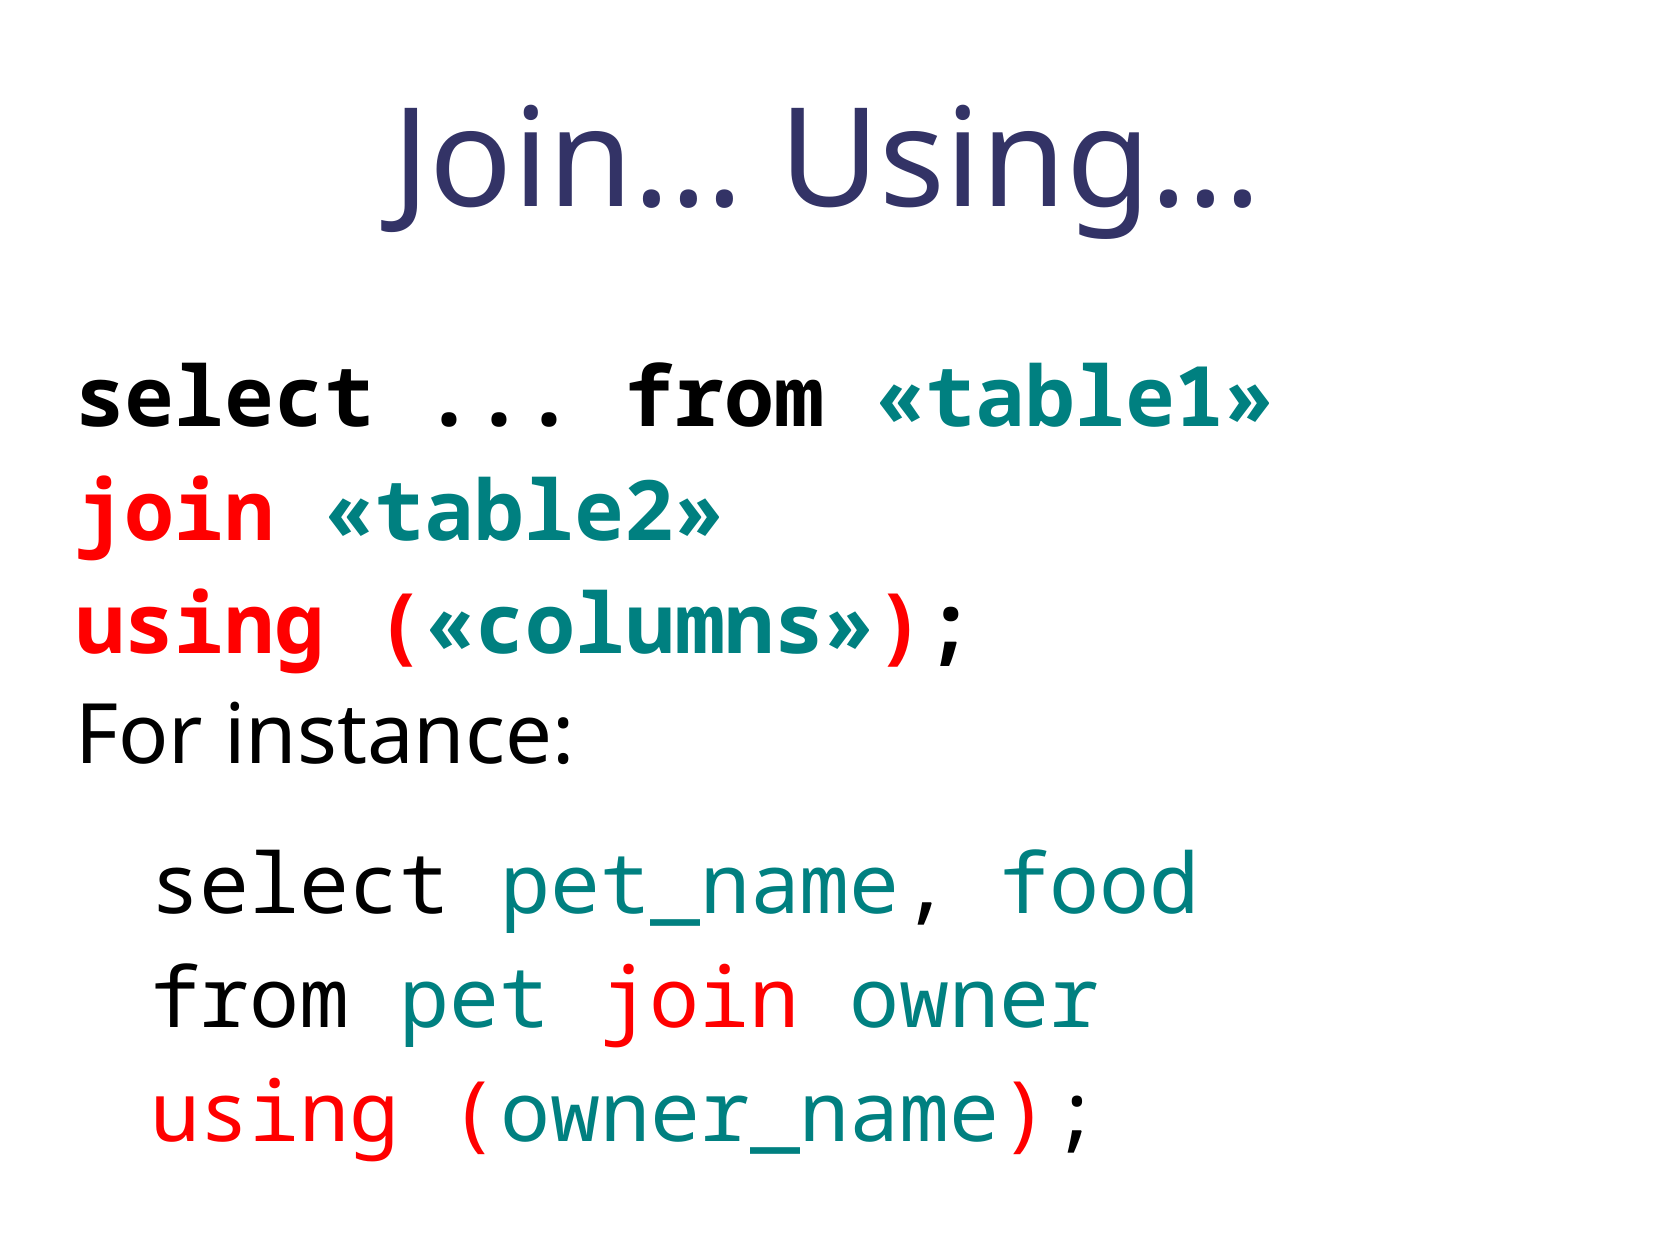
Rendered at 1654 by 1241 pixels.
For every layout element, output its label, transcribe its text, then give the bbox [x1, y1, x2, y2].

title Join... Using... [82, 56, 1571, 250]
text_box For instance: [75, 675, 1654, 865]
subtitle select ... from «table1» join «table2» using («columns»); [75, 337, 1613, 626]
text_box select pet_name, food from pet join owner using (owner_name); [150, 865, 1654, 1100]
